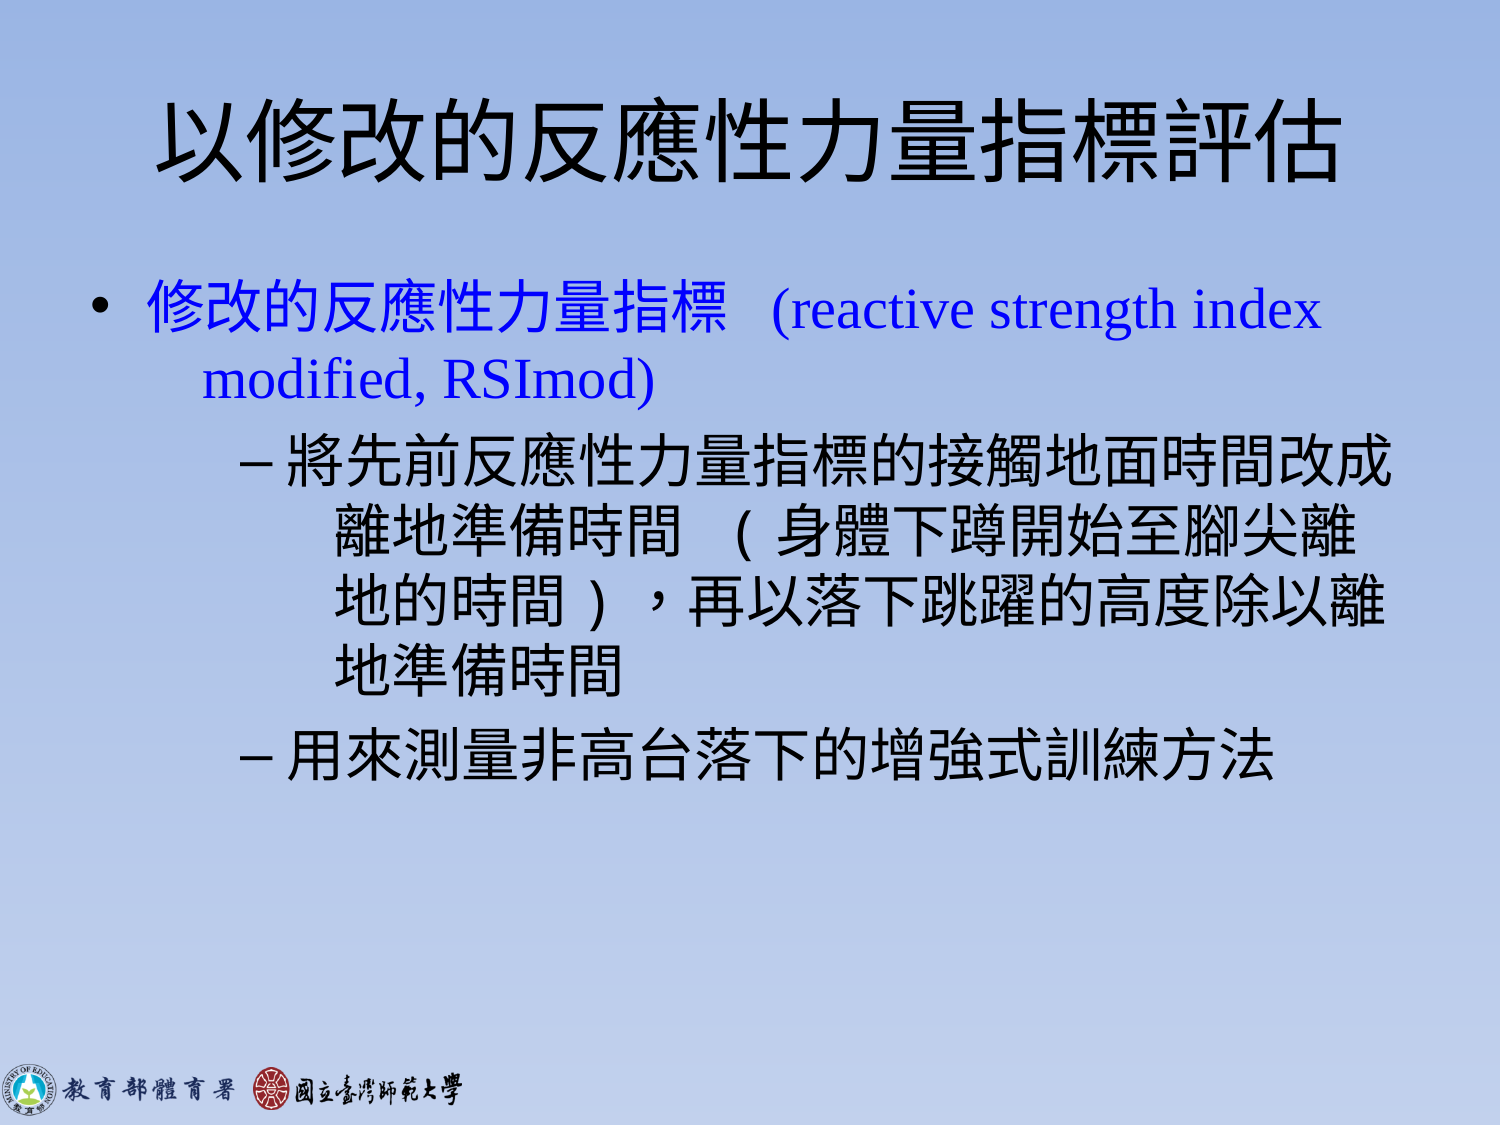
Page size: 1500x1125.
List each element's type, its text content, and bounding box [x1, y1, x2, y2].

list 修改的反應性力量指標 (reactive strength index modified, RSImod) 將先前反應性力量指標的接觸地面時間改成離地準備時間 (身體下蹲開始至腳尖離地的時間)，再以落下跳躍的高度除以離地準備時間 用來測量非高台落下的增強式訓練方法 [75, 262, 1426, 1005]
title 以修改的反應性力量指標評估 [75, 45, 1426, 233]
